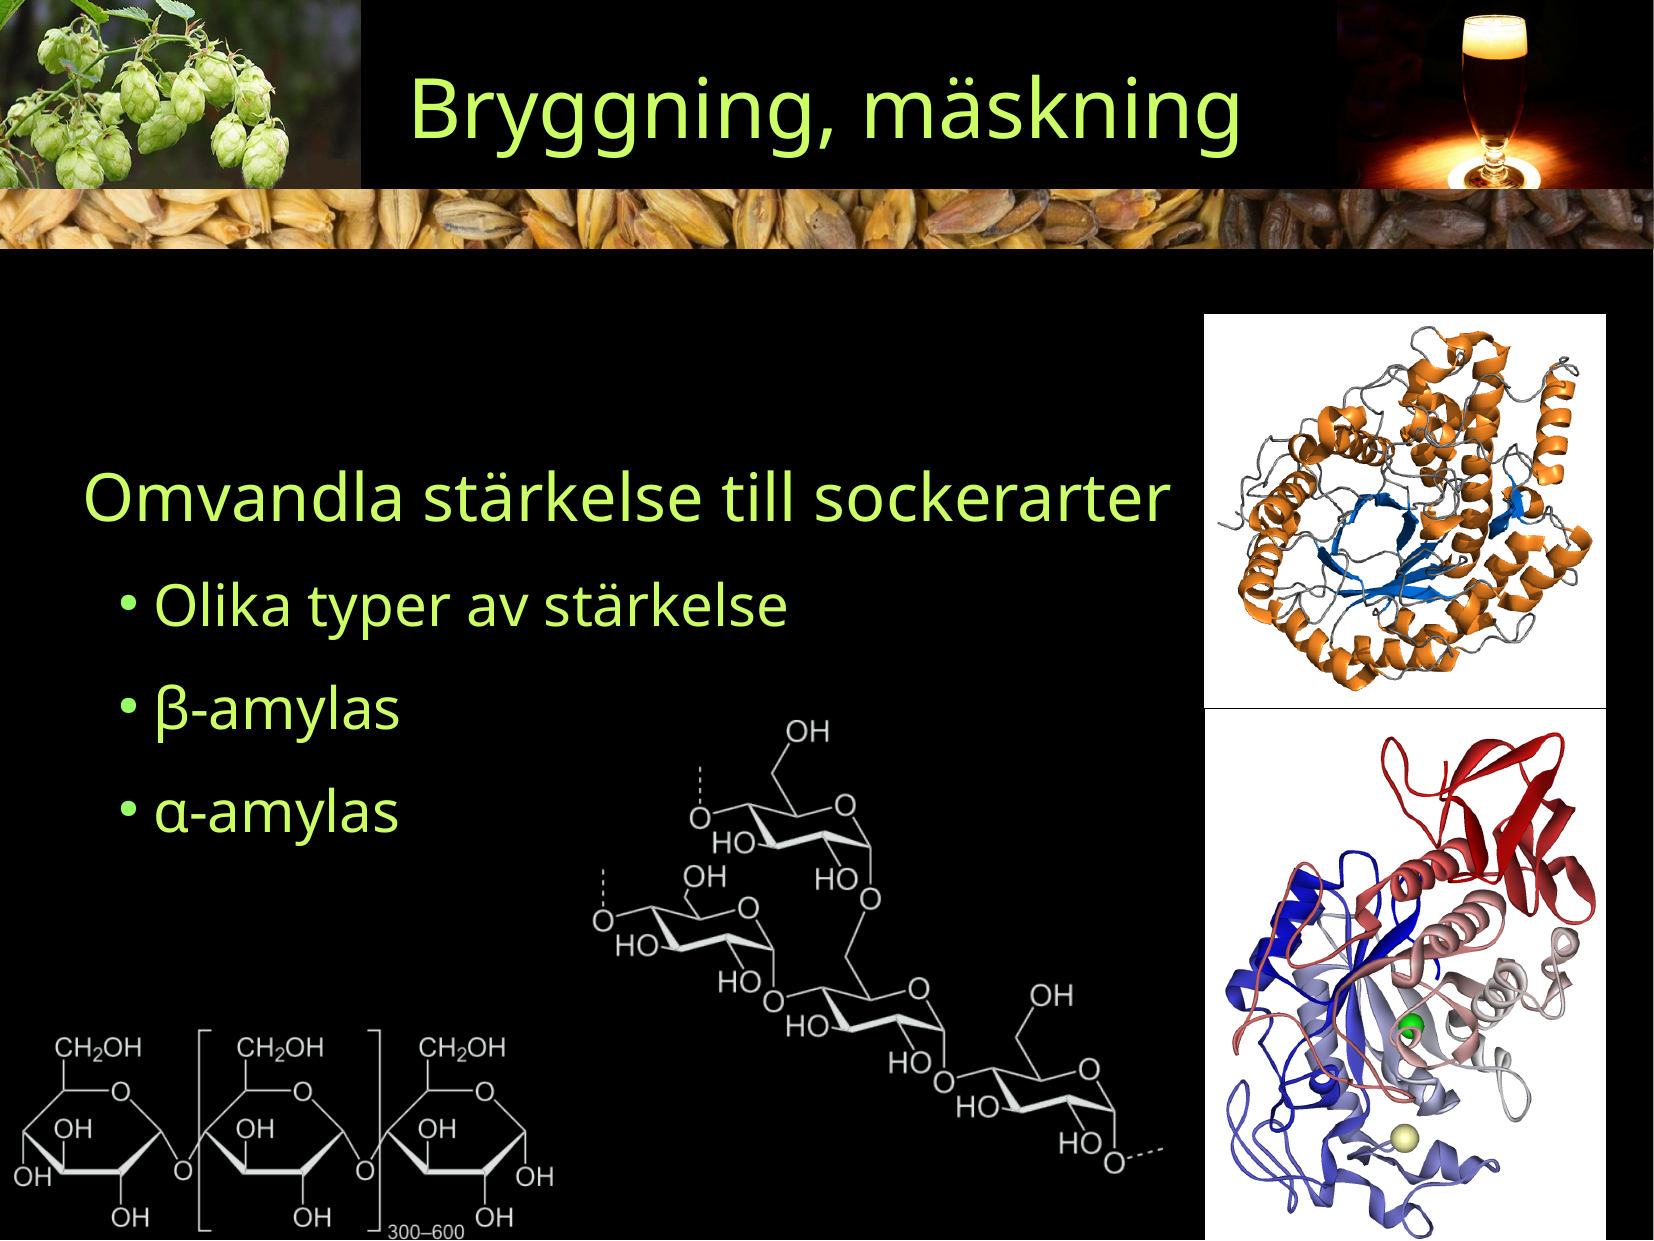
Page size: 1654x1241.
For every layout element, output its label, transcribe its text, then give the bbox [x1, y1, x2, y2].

picture [1205, 709, 1606, 1241]
picture [1204, 314, 1606, 708]
picture [0, 1024, 567, 1241]
title [361, 143, 1337, 189]
picture [0, 0, 1654, 249]
list Omvandla stärkelse till sockerarter Olika typer av stärkelse β-amylas α-amylas [82, 307, 1571, 1205]
title Bryggning, mäskning [361, 49, 1337, 143]
picture [578, 708, 1178, 1186]
